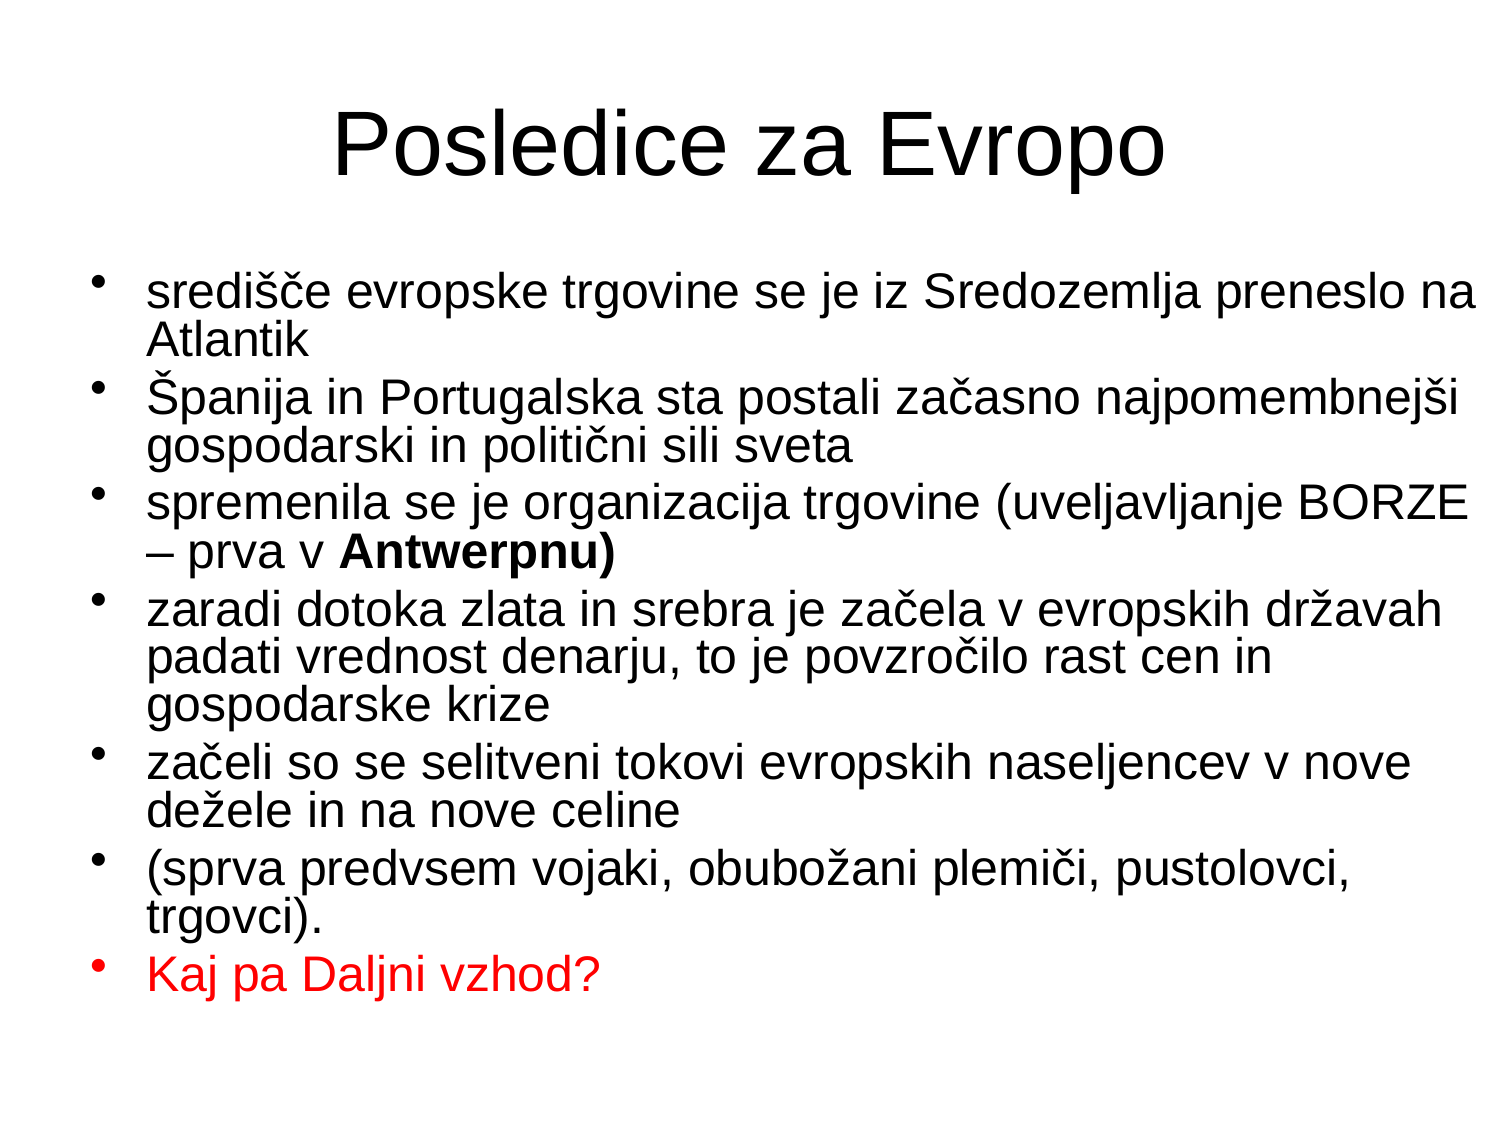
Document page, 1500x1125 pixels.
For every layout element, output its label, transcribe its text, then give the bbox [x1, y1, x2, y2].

title Posledice za Evropo [75, 45, 1425, 233]
list središče evropske trgovine se je iz Sredozemlja preneslo na Atlantik Španija in Portugalska sta postali začasno najpomembnejši gospodarski in politični sili sveta spremenila se je organizacija trgovine (uveljavljanje BORZE – prva v Antwerpnu) zaradi dotoka zlata in srebra je začela v evropskih državah padati vrednost denarju, to je povzročilo rast cen in gospodarske krize začeli so se selitveni tokovi evropskih naseljencev v nove dežele in na nove celine (sprva predvsem vojaki, obubožani plemiči, pustolovci, trgovci). Kaj pa Daljni vzhod? [75, 262, 1500, 1094]
